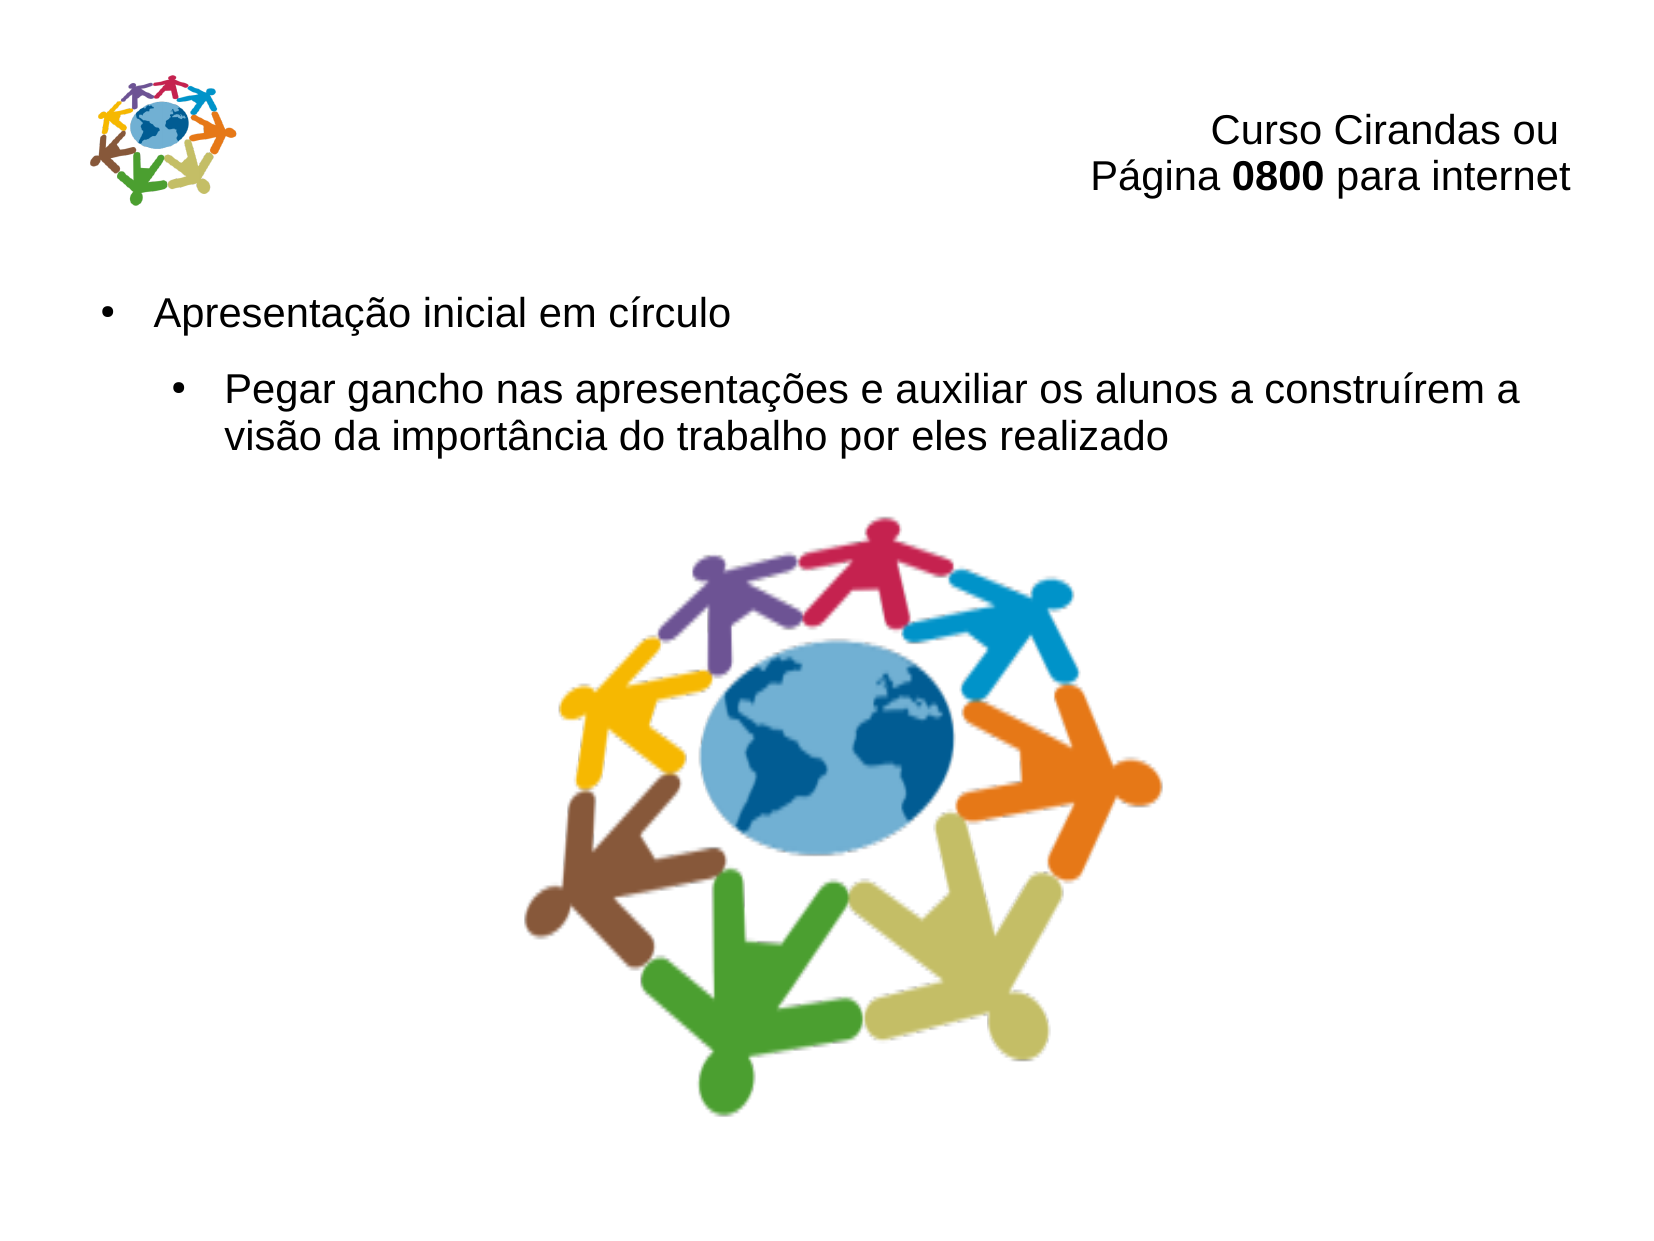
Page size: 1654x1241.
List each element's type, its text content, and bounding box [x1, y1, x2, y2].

title Curso Cirandas ou Página 0800 para internet [82, 49, 1571, 257]
picture [521, 512, 1167, 1125]
list Apresentação inicial em círculo Pegar gancho nas apresentações e auxiliar os alunos a construírem a visão da importância do trabalho por eles realizado [82, 290, 1571, 1109]
